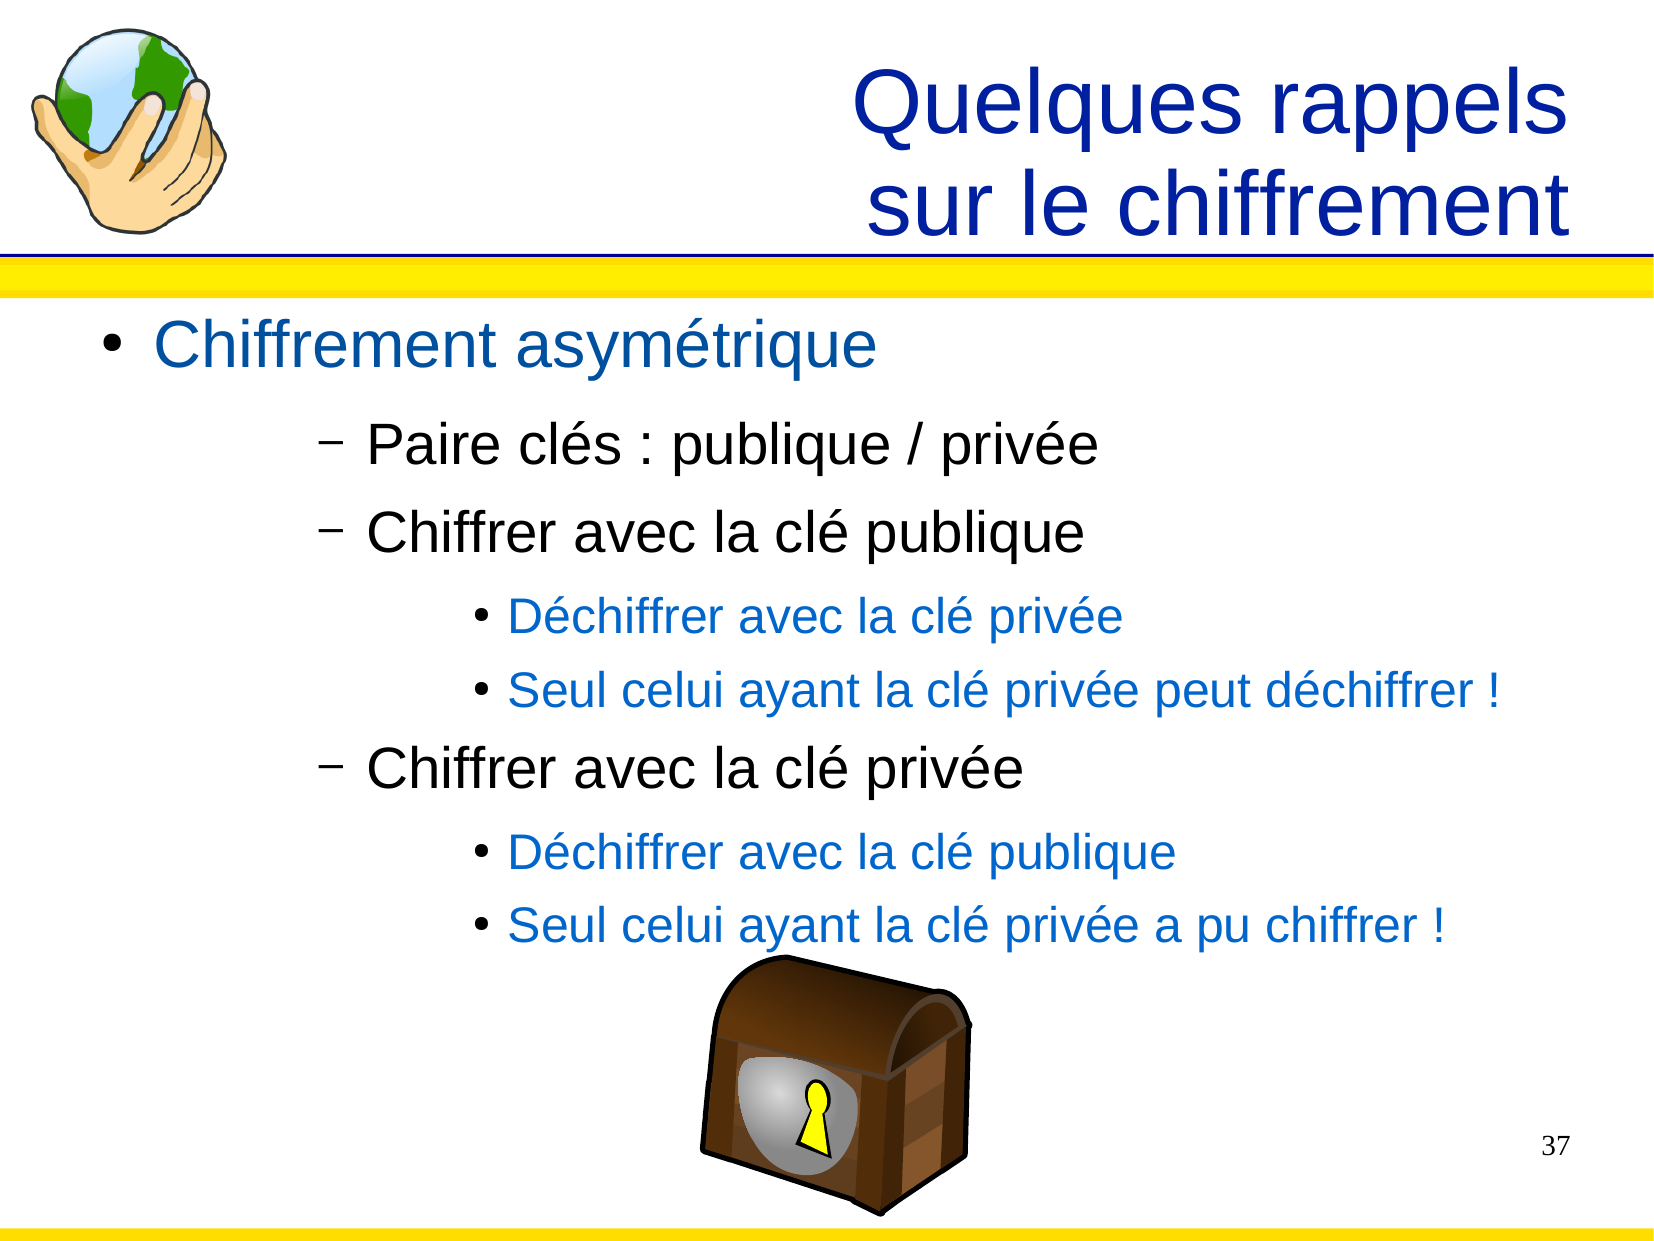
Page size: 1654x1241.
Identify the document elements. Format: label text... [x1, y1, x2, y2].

title Quelques rappels sur le chiffrement [372, 49, 1571, 257]
picture [699, 954, 973, 1217]
list Chiffrement asymétrique Paire clés : publique / privée Chiffrer avec la clé publique Déchiffrer avec la clé privée Seul celui ayant la clé privée peut déchiffrer ! Chiffrer avec la clé privée Déchiffrer avec la clé publique Seul celui ayant la clé privée a pu chiffrer ! [82, 307, 1571, 1126]
picture [11, 14, 246, 248]
